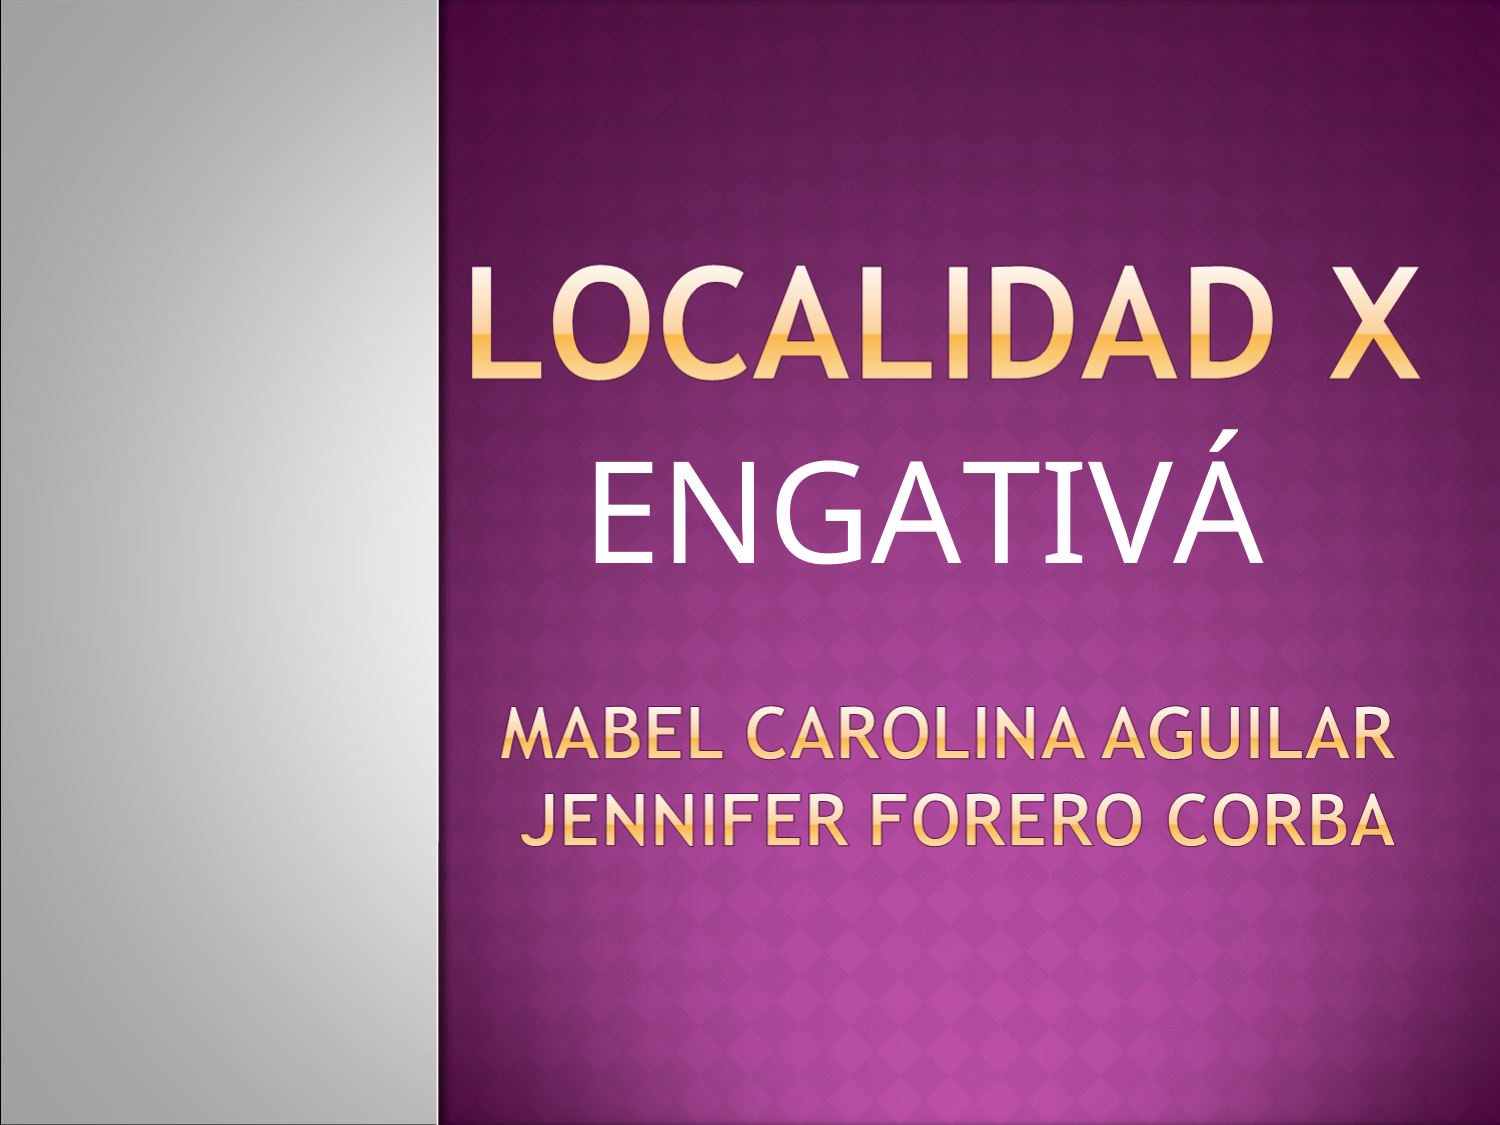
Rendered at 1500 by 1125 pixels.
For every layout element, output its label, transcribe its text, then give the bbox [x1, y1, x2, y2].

text_box ENGATIVÁ [416, 421, 1430, 608]
picture [0, 0, 1500, 1125]
